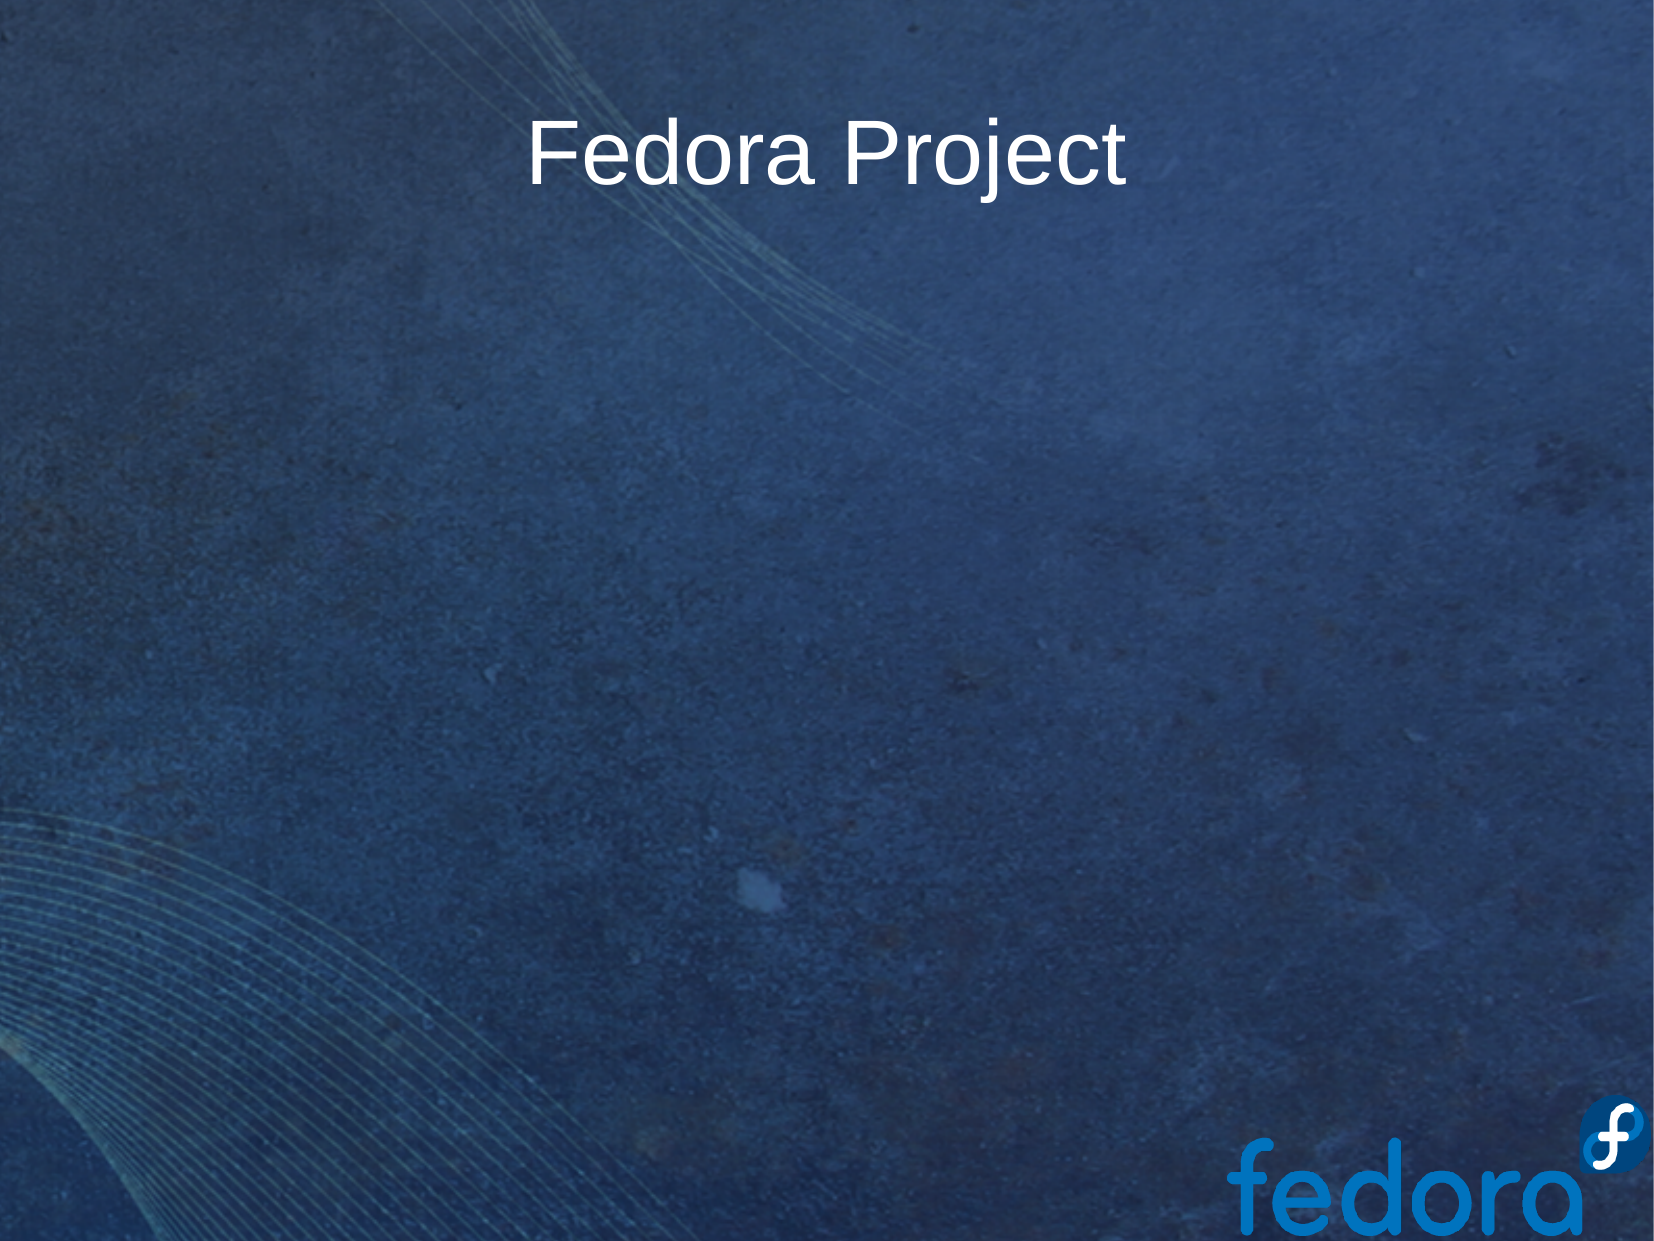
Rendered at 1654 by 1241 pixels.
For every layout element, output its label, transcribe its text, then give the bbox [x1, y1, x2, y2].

title Fedora Project [82, 49, 1571, 257]
picture [0, 0, 1654, 1241]
